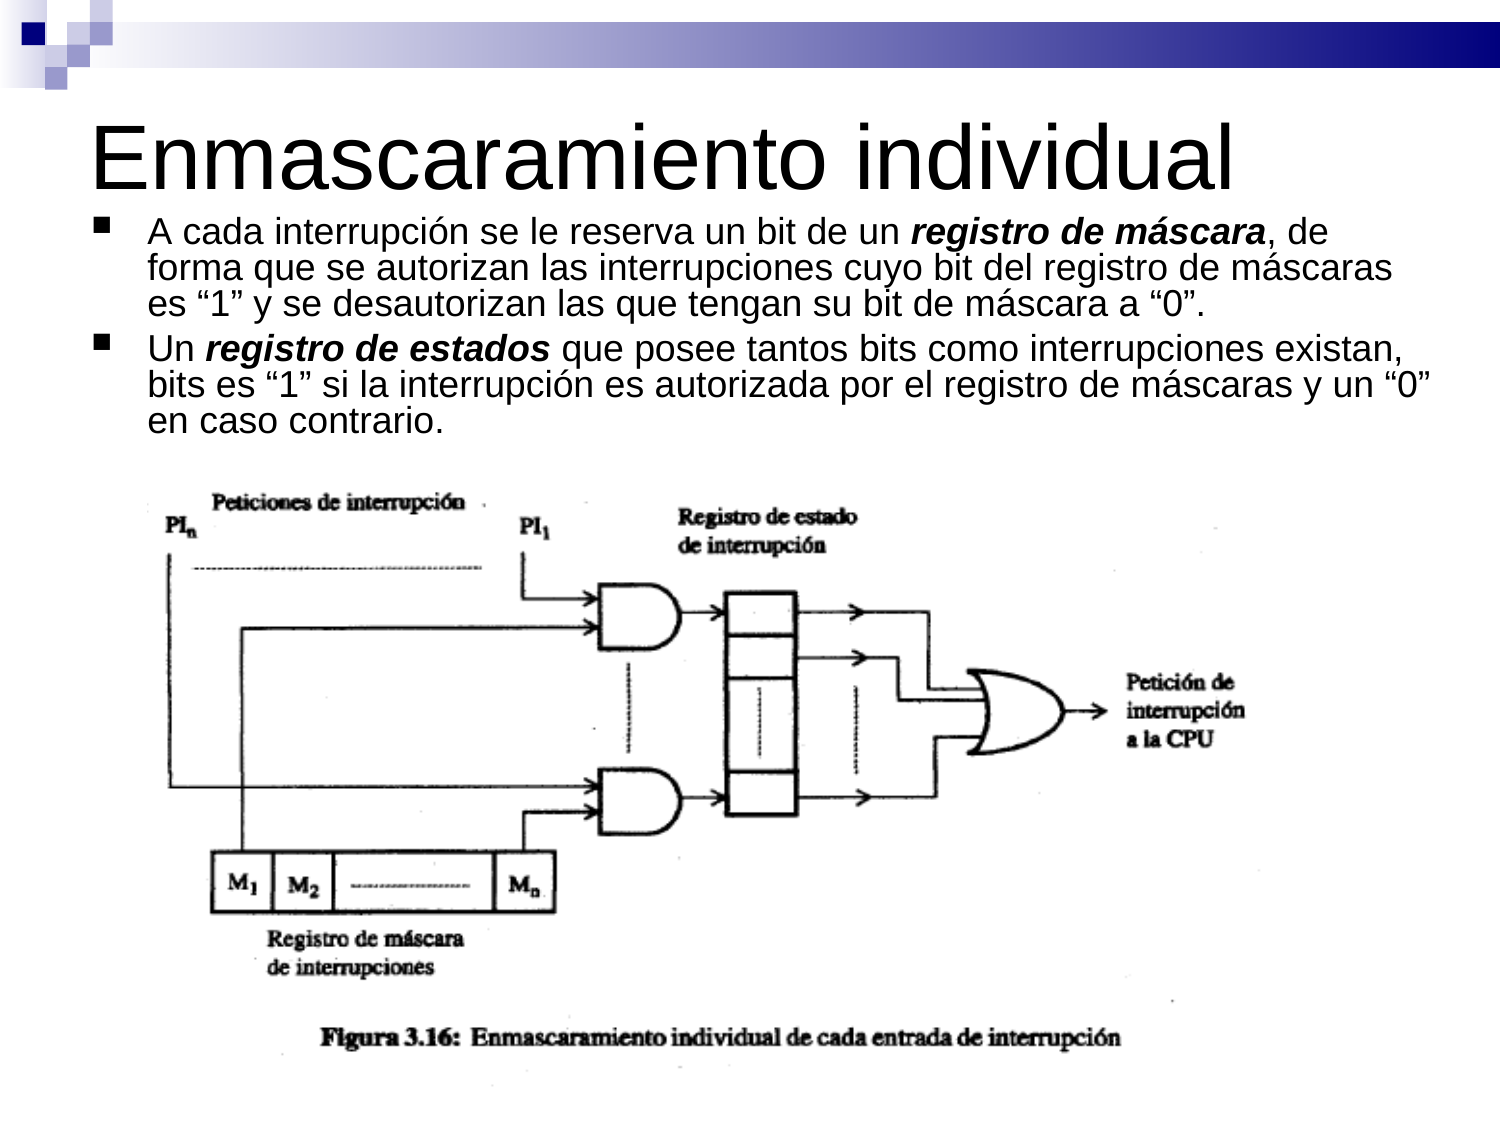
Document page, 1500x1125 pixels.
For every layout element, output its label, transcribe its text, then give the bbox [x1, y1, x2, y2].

title Enmascaramiento individual [75, 74, 1426, 232]
list A cada interrupción se le reserva un bit de un registro de máscara, de forma que se autorizan las interrupciones cuyo bit del registro de máscaras es “1” y se desautorizan las que tengan su bit de máscara a “0”. Un registro de estados que posee tantos bits como interrupciones existan, bits es “1” si la interrupción es autorizada por el registro de máscaras y un “0” en caso contrario. [76, 207, 1447, 468]
picture [147, 467, 1270, 1096]
